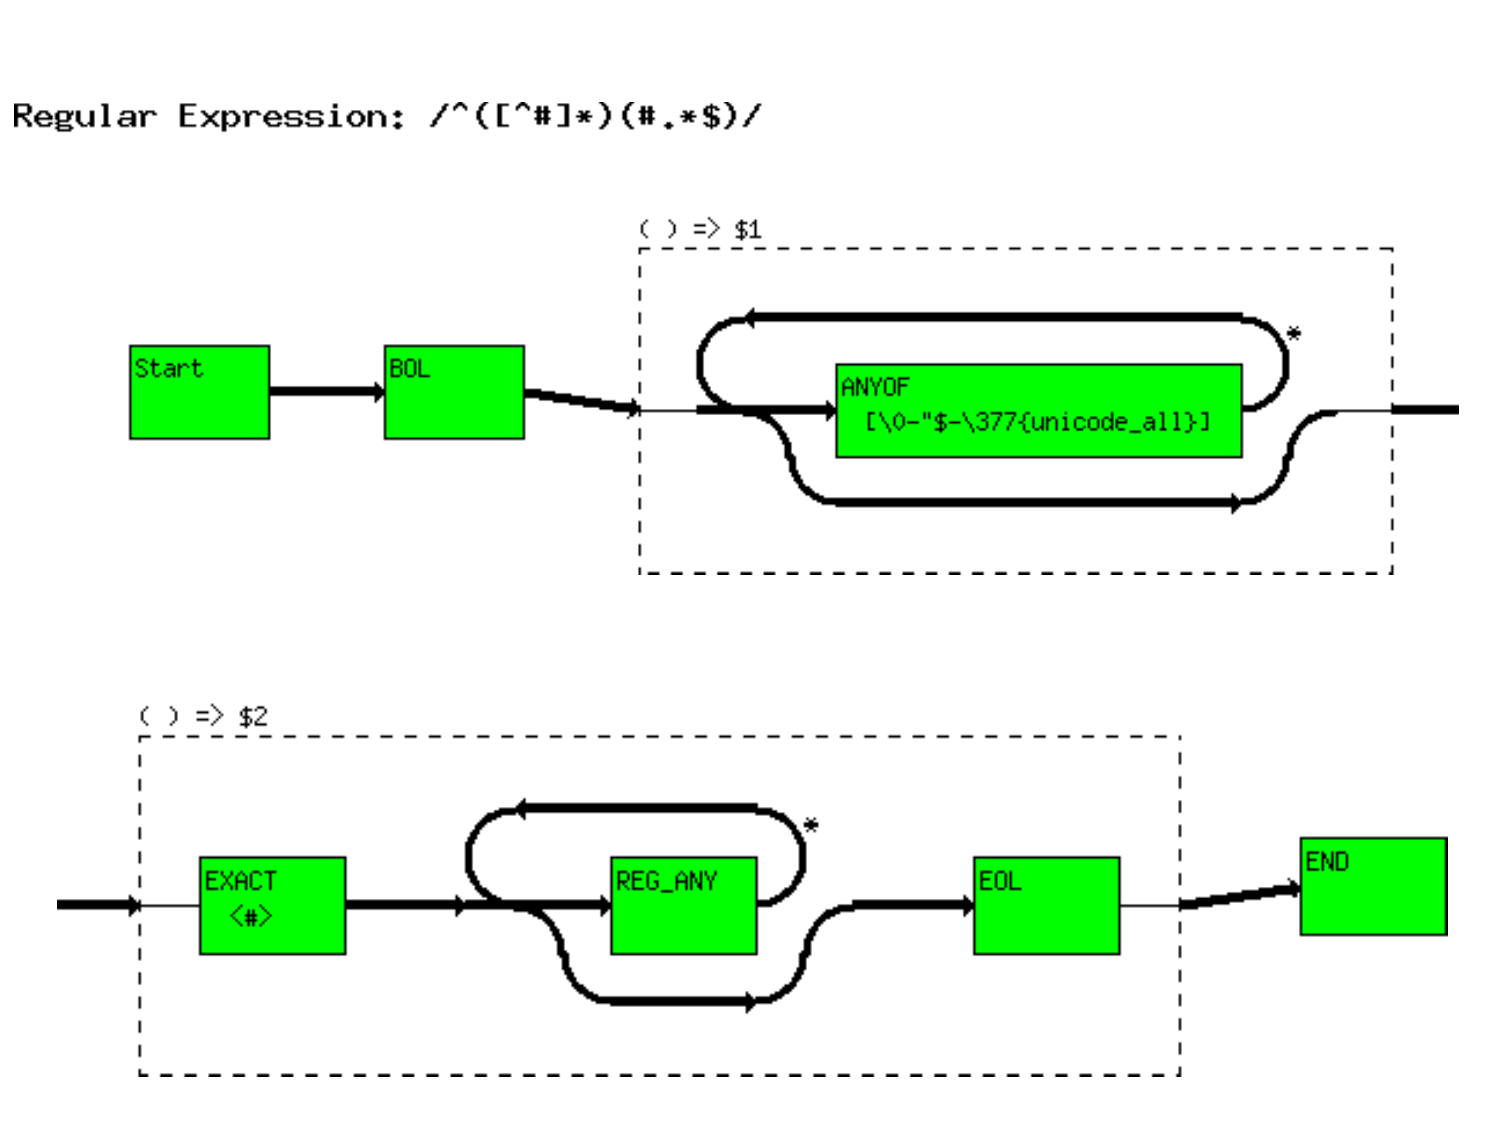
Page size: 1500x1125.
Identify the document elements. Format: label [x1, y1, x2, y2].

picture [14, 102, 1459, 575]
picture [57, 591, 1448, 1077]
